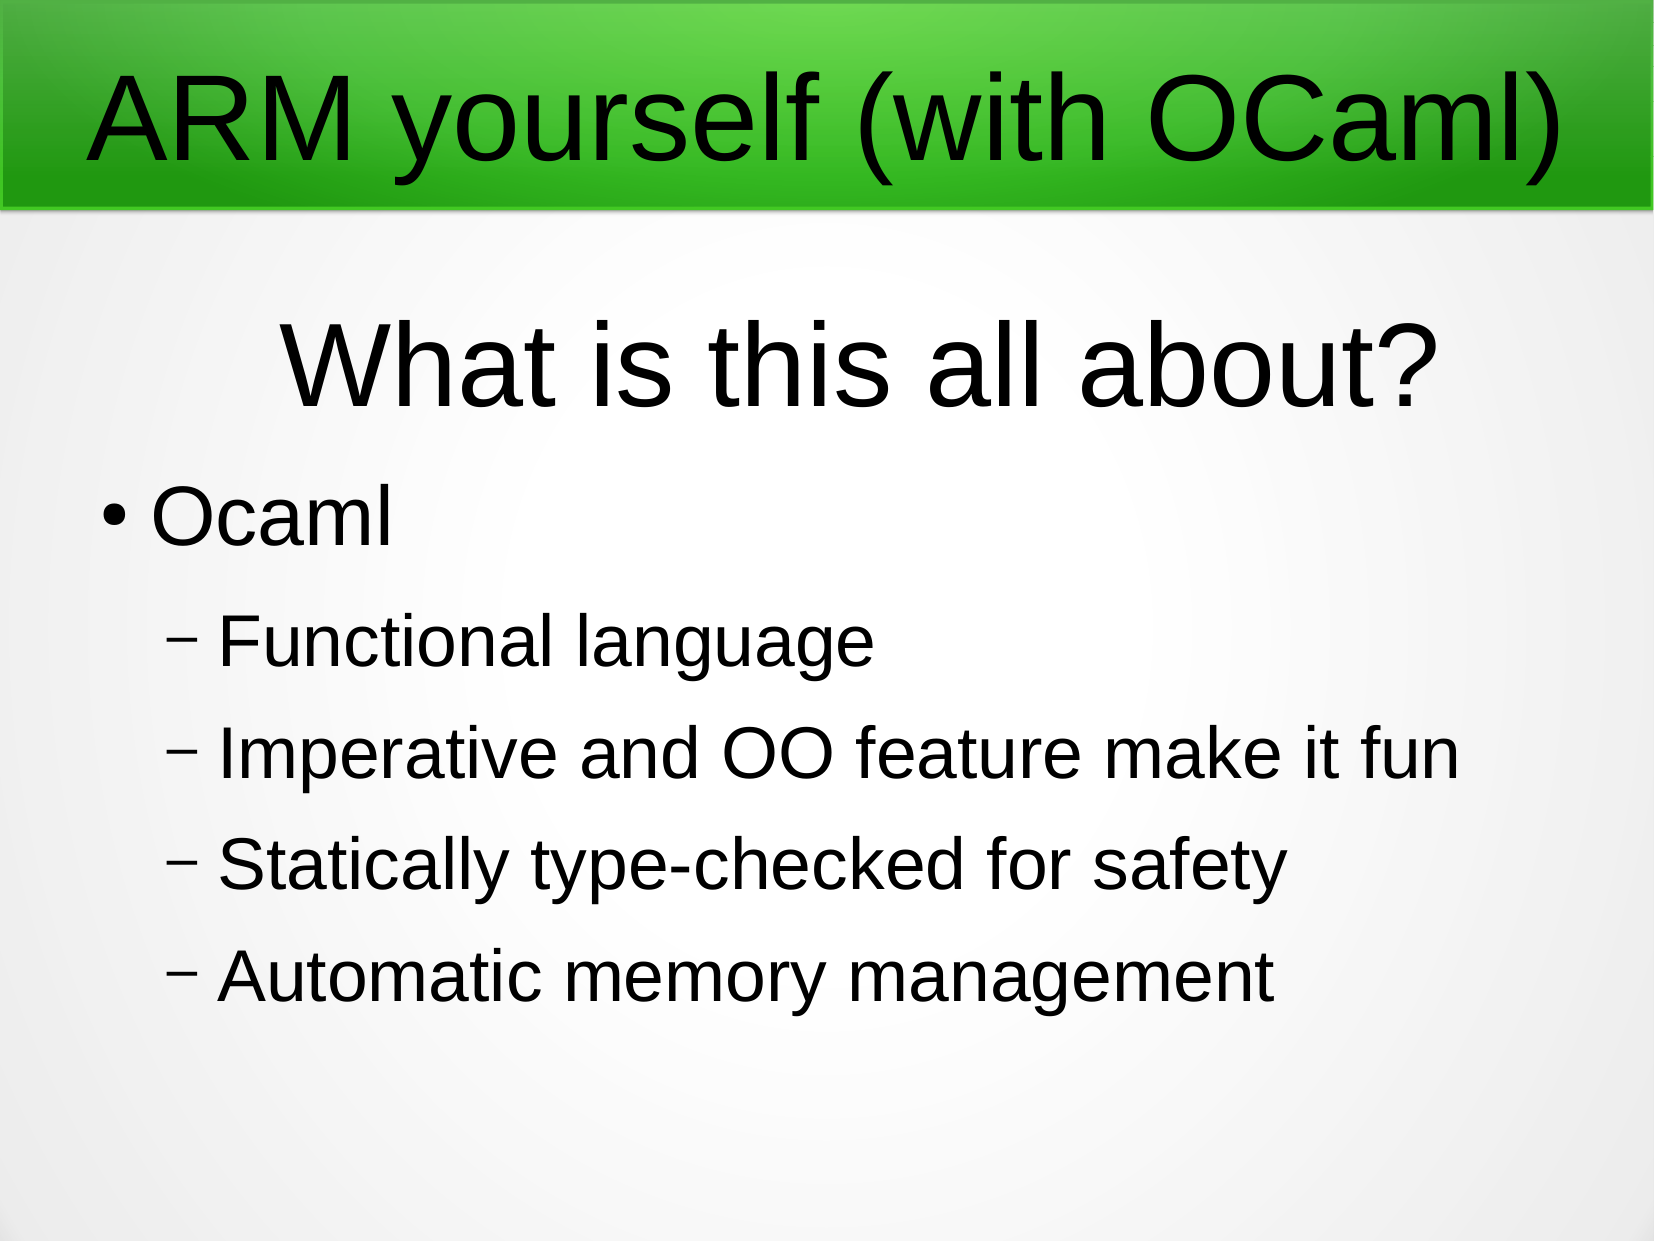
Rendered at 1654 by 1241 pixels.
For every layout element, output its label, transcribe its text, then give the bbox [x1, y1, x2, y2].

list What is this all about? Ocaml Functional language Imperative and OO feature make it fun Statically type-checked for safety Automatic memory management [82, 299, 1571, 1019]
title ARM yourself (with OCaml) [82, 47, 1571, 189]
